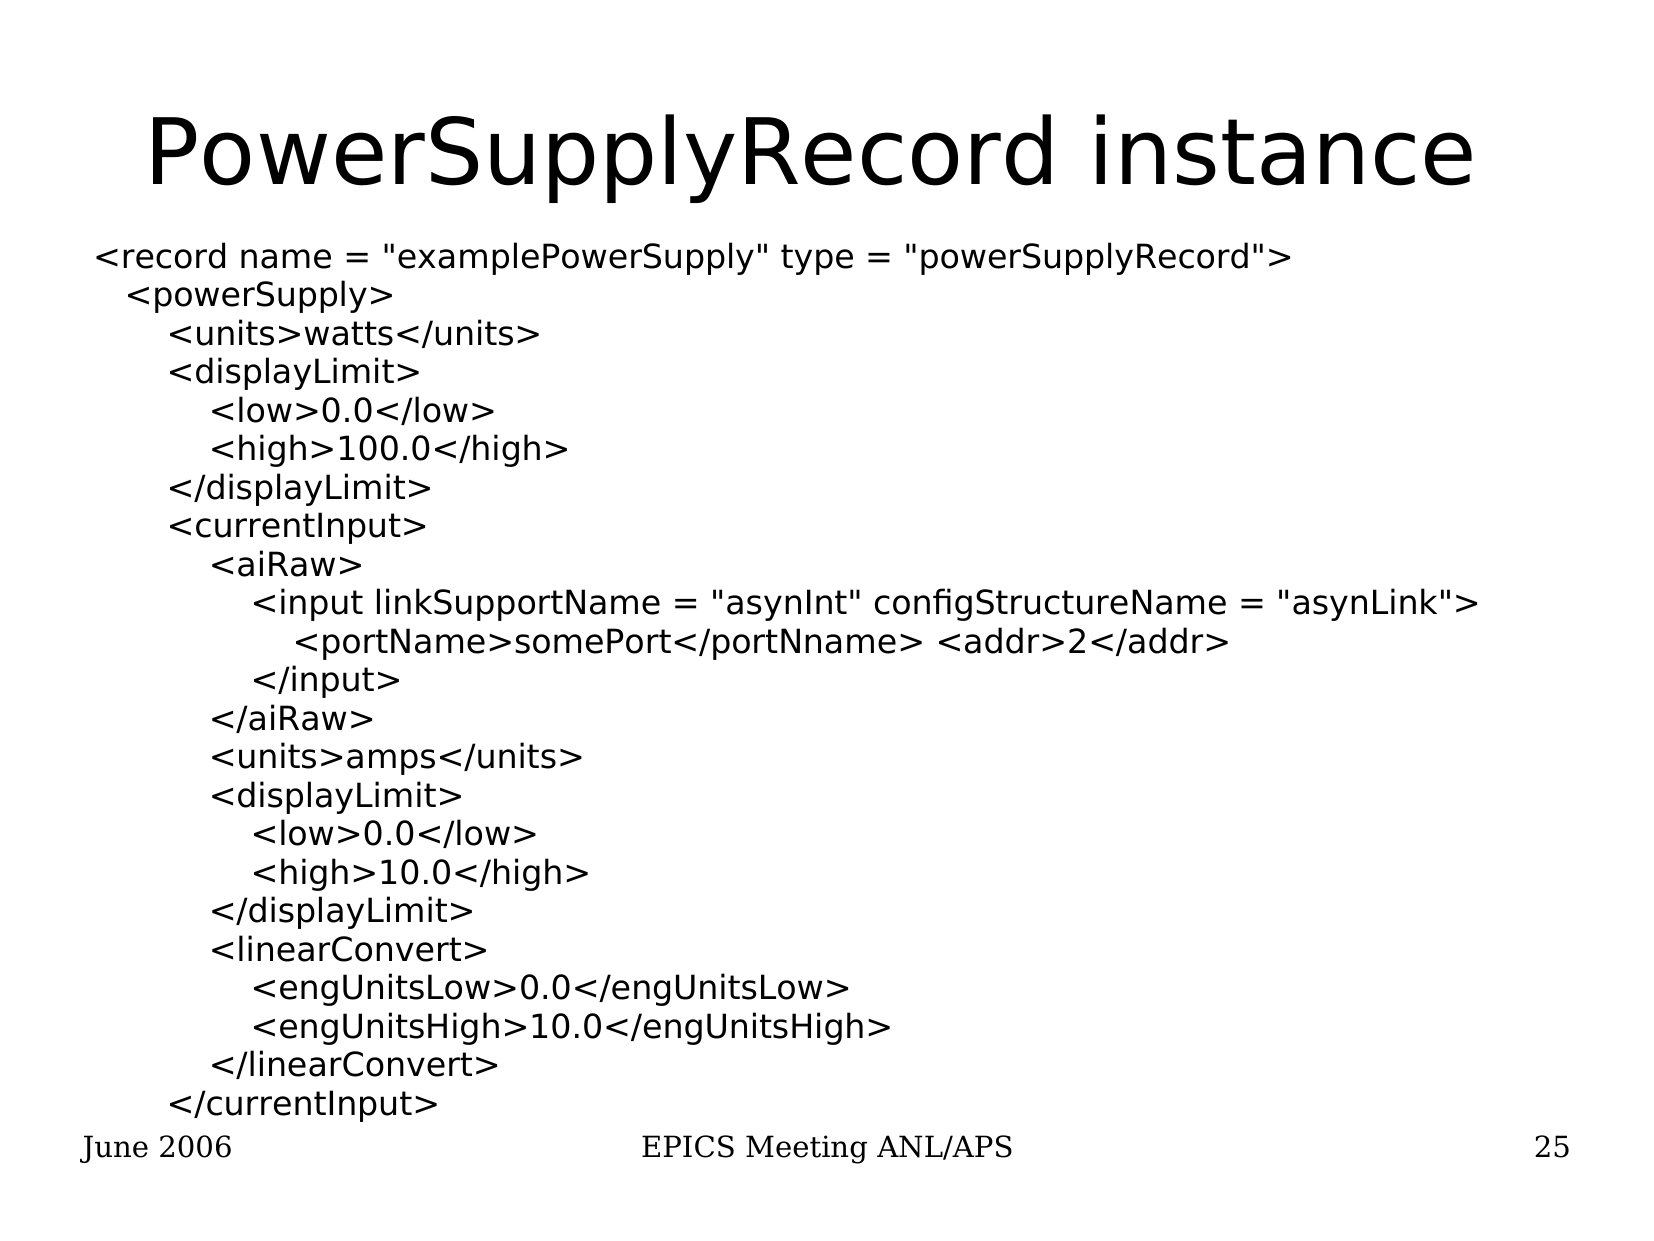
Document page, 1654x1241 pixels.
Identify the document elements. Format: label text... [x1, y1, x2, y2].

title PowerSupplyRecord instance [82, 49, 1571, 237]
subtitle <record name = "examplePowerSupply" type = "powerSupplyRecord"> <powerSupply> <units>watts</units> <displayLimit> <low>0.0</low> <high>100.0</high> </displayLimit> <currentInput> <aiRaw> <input linkSupportName = "asynInt" configStructureName = "asynLink"> <portName>somePort</portNname> <addr>2</addr> </input> </aiRaw> <units>amps</units> <displayLimit> <low>0.0</low> <high>10.0</high> </displayLimit> <linearConvert> <engUnitsLow>0.0</engUnitsLow> <engUnitsHigh>10.0</engUnitsHigh> </linearConvert> </currentInput> [82, 237, 1571, 1162]
